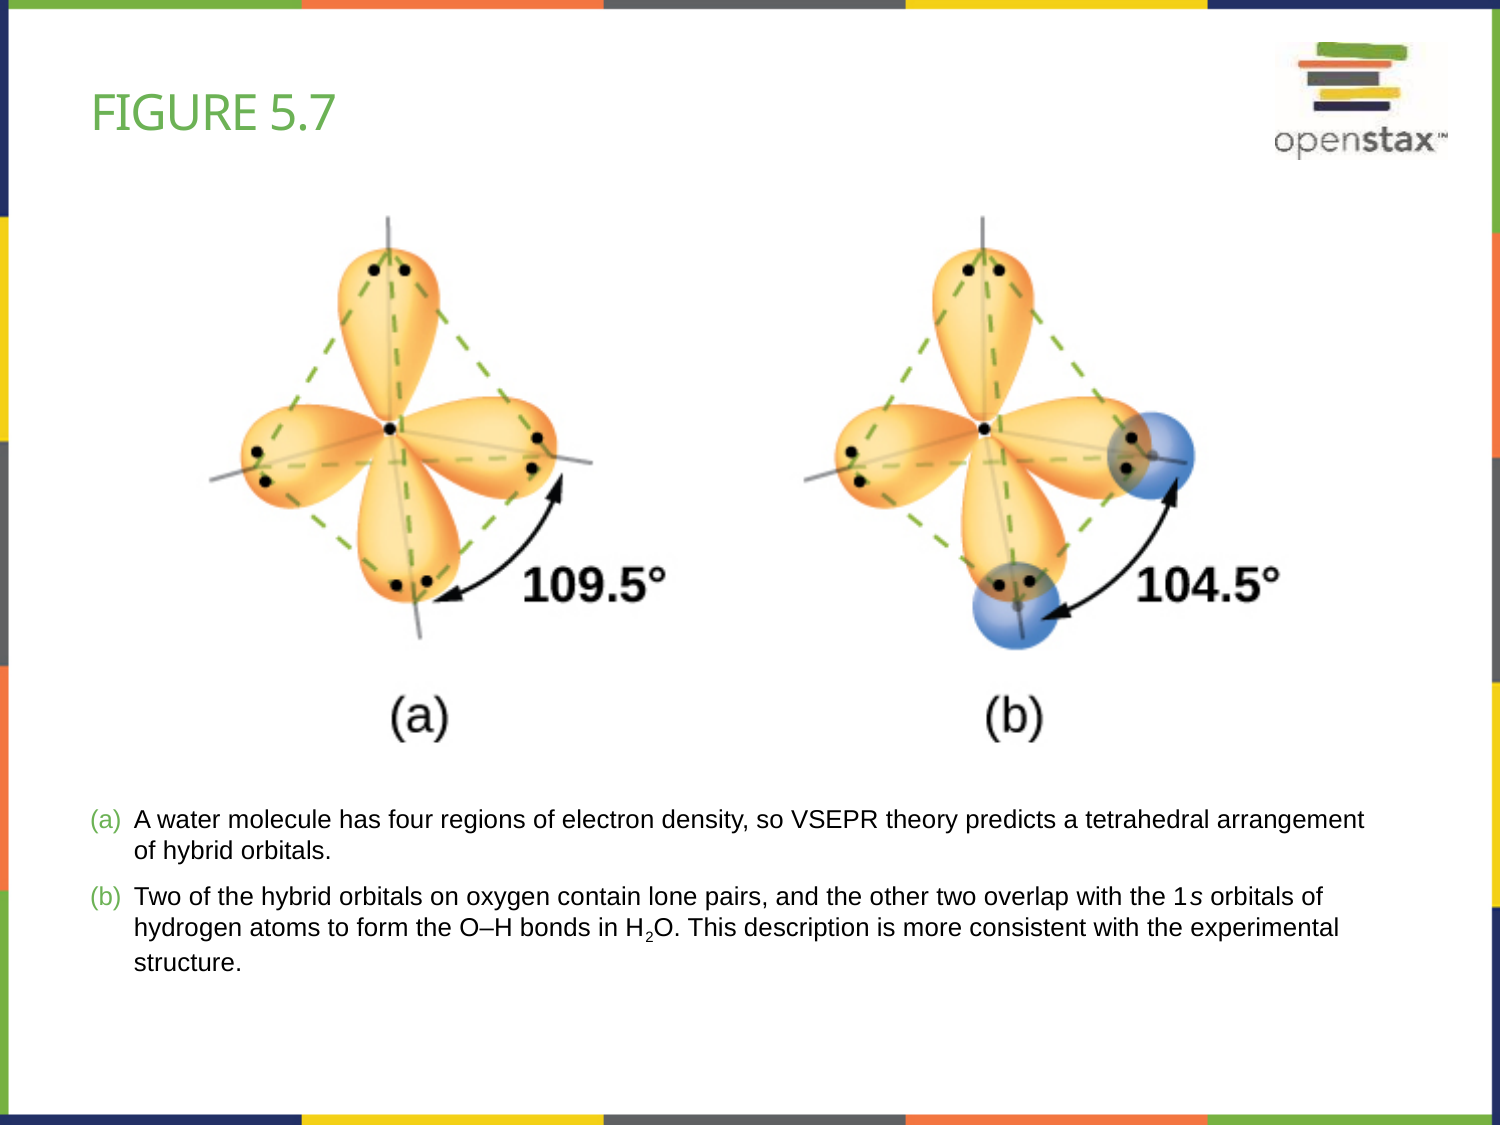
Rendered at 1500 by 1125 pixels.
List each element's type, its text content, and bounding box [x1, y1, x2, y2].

picture [0, 0, 1500, 1125]
title Figure 5.7 [75, 39, 1398, 148]
list A water molecule has four regions of electron density, so VSEPR theory predicts a tetrahedral arrangement of hybrid orbitals. Two of the hybrid orbitals on oxygen contain lone pairs, and the other two overlap with the 1s orbitals of hydrogen atoms to form the O–H bonds in H2O. This description is more consistent with the experimental structure. [75, 794, 1398, 986]
